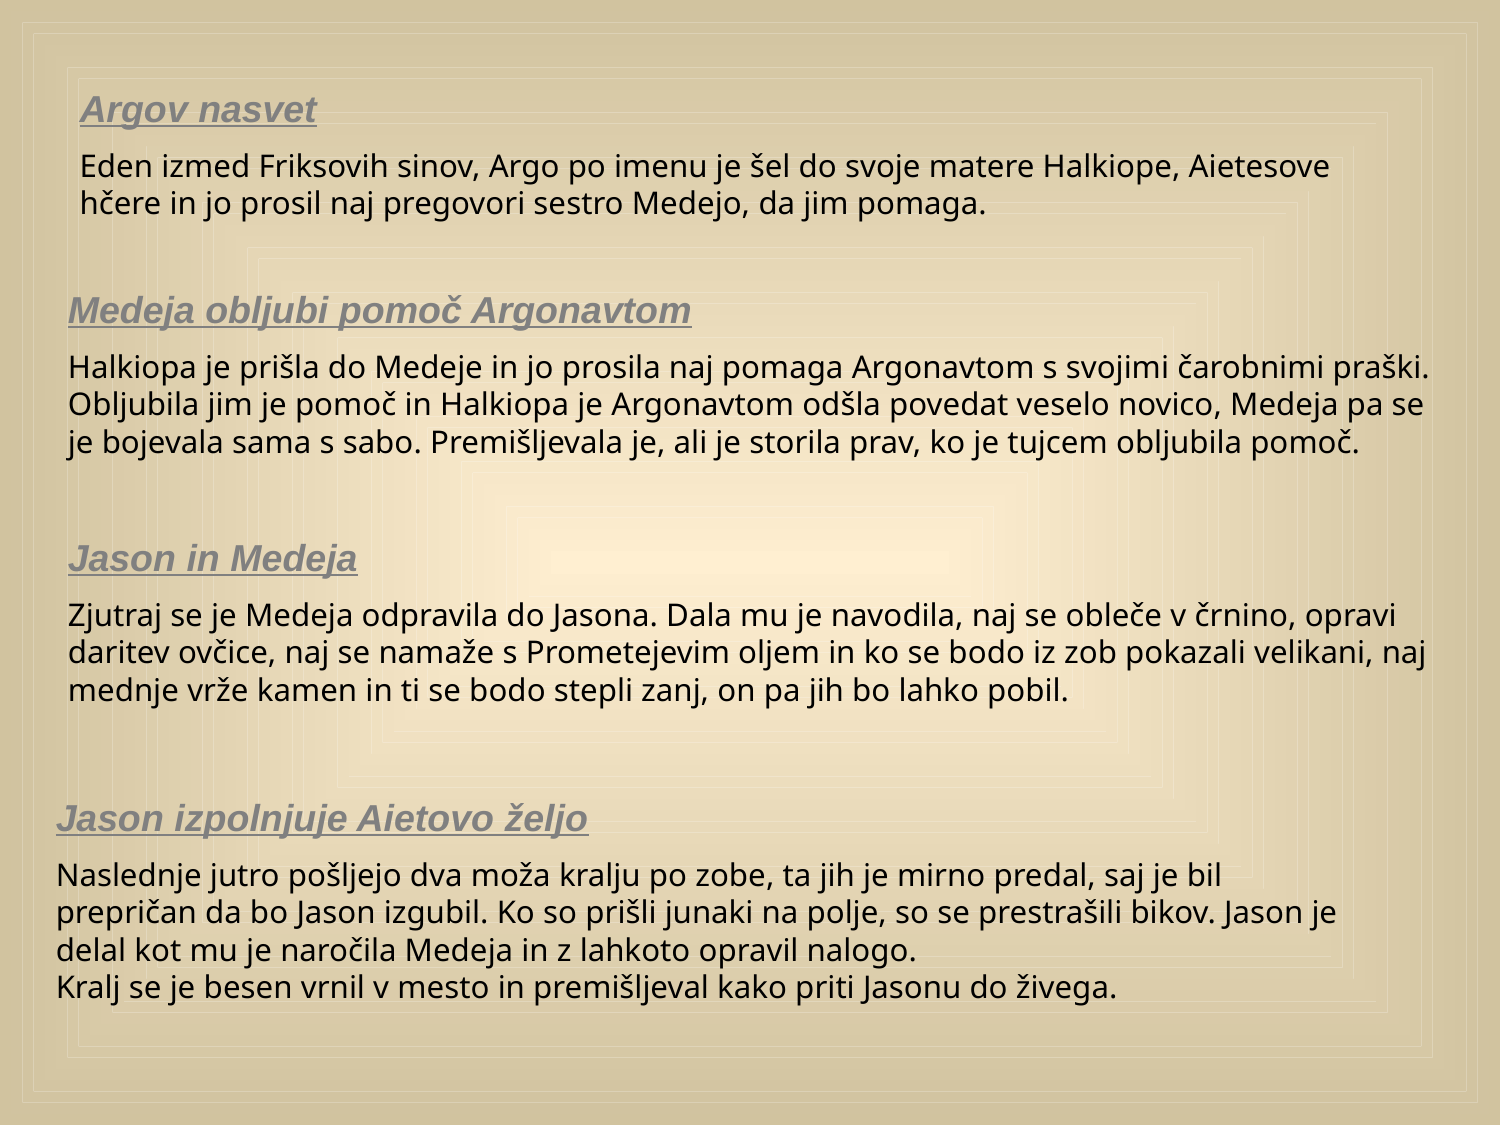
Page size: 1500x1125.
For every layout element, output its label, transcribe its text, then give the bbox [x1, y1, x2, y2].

text_box Argov nasvet Eden izmed Friksovih sinov, Argo po imenu je šel do svoje matere Halkiope, Aietesove hčere in jo prosil naj pregovori sestro Medejo, da jim pomaga. [64, 78, 1436, 229]
text_box Jason in Medeja Zjutraj se je Medeja odpravila do Jasona. Dala mu je navodila, naj se obleče v črnino, opravi daritev ovčice, naj se namaže s Prometejevim oljem in ko se bodo iz zob pokazali velikani, naj mednje vrže kamen in ti se bodo stepli zanj, on pa jih bo lahko pobil. [53, 527, 1459, 768]
text_box Medeja obljubi pomoč Argonavtom Halkiopa je prišla do Medeje in jo prosila naj pomaga Argonavtom s svojimi čarobnimi praški. Obljubila jim je pomoč in Halkiopa je Argonavtom odšla povedat veselo novico, Medeja pa se je bojevala sama s sabo. Premišljevala je, ali je storila prav, ko je tujcem obljubila pomoč. [53, 278, 1447, 467]
text_box Jason izpolnjuje Aietovo željo Naslednje jutro pošljejo dva moža kralju po zobe, ta jih je mirno predal, saj je bil prepričan da bo Jason izgubil. Ko so prišli junaki na polje, so se prestrašili bikov. Jason je delal kot mu je naročila Medeja in z lahkoto opravil nalogo. Kralj se je besen vrnil v mesto in premišljeval kako priti Jasonu do živega. [41, 786, 1388, 1013]
